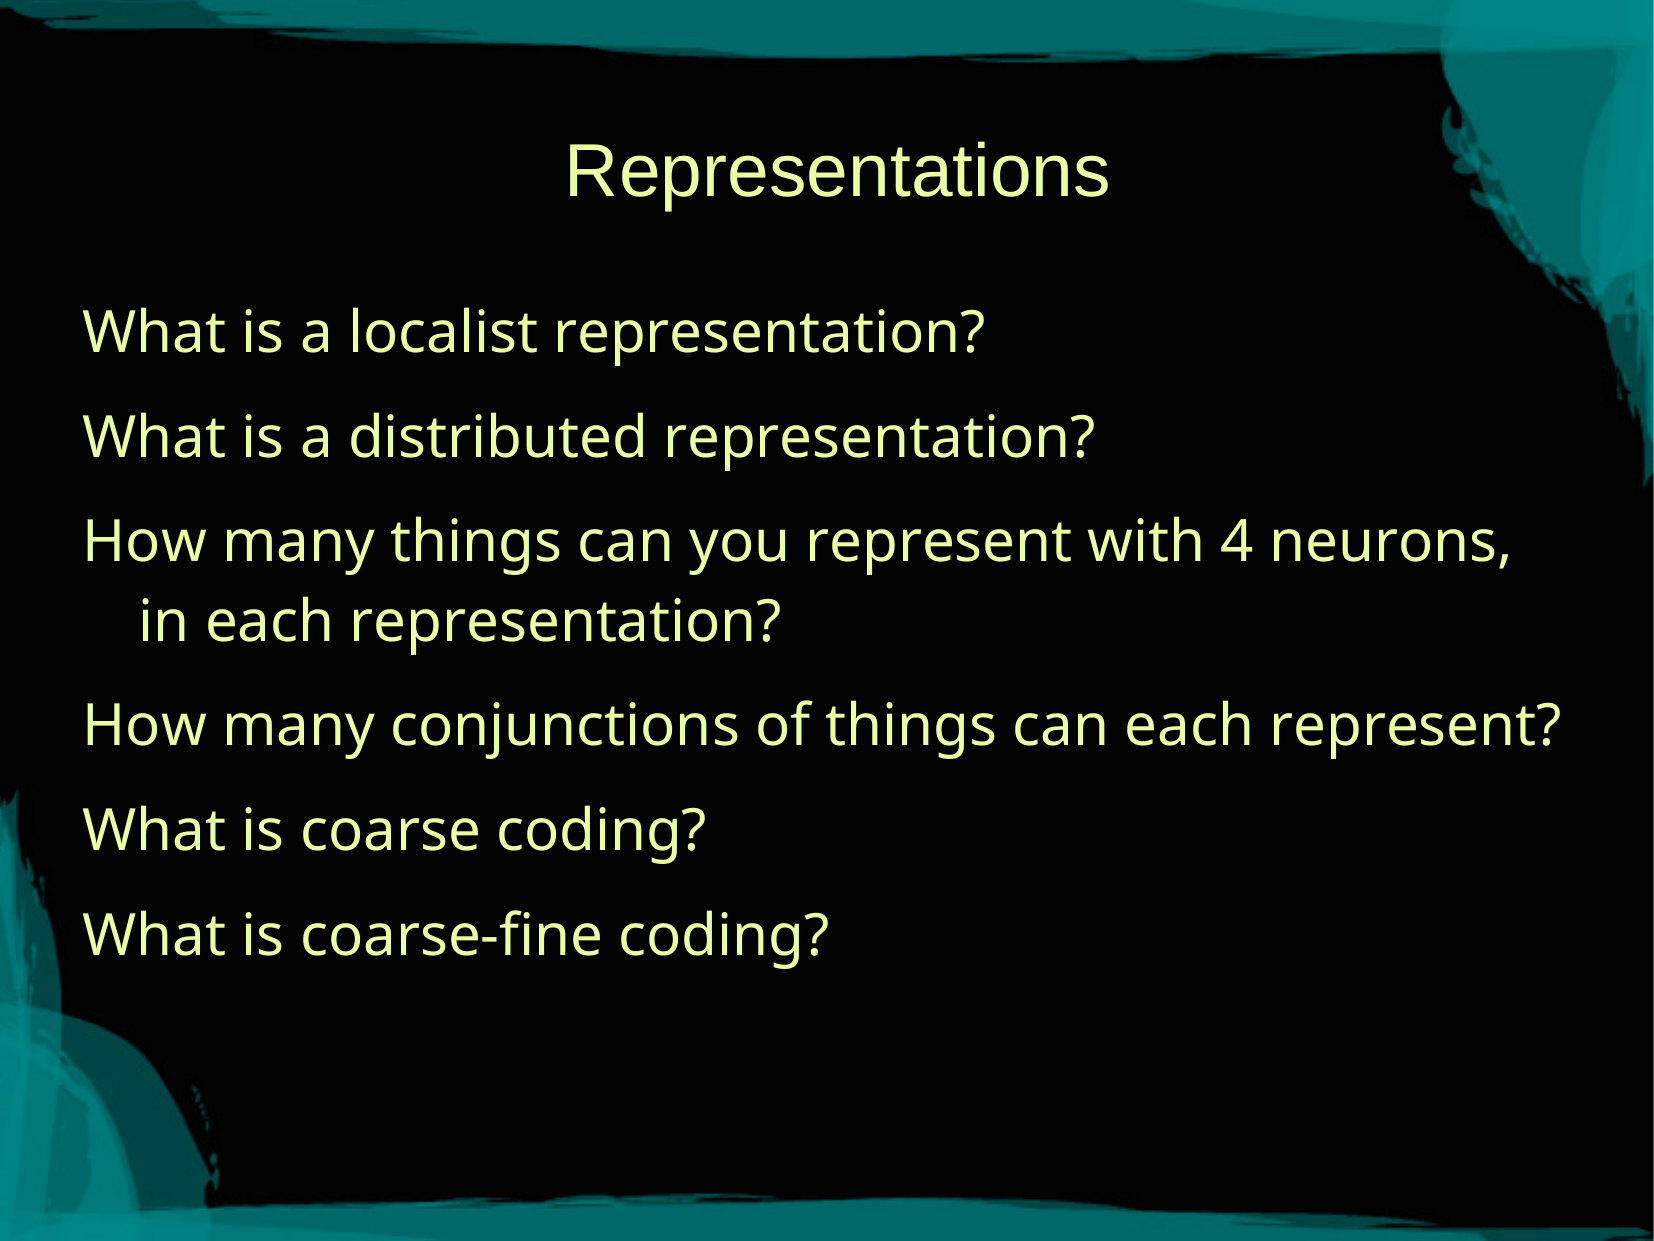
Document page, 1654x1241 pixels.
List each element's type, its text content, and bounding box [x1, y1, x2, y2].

picture [0, 0, 1654, 1241]
title Representations [287, 0, 1390, 290]
list What is a localist representation? What is a distributed representation? How many things can you represent with 4 neurons, in each representation? How many conjunctions of things can each represent? What is coarse coding? What is coarse-fine coding? [82, 290, 1571, 1109]
